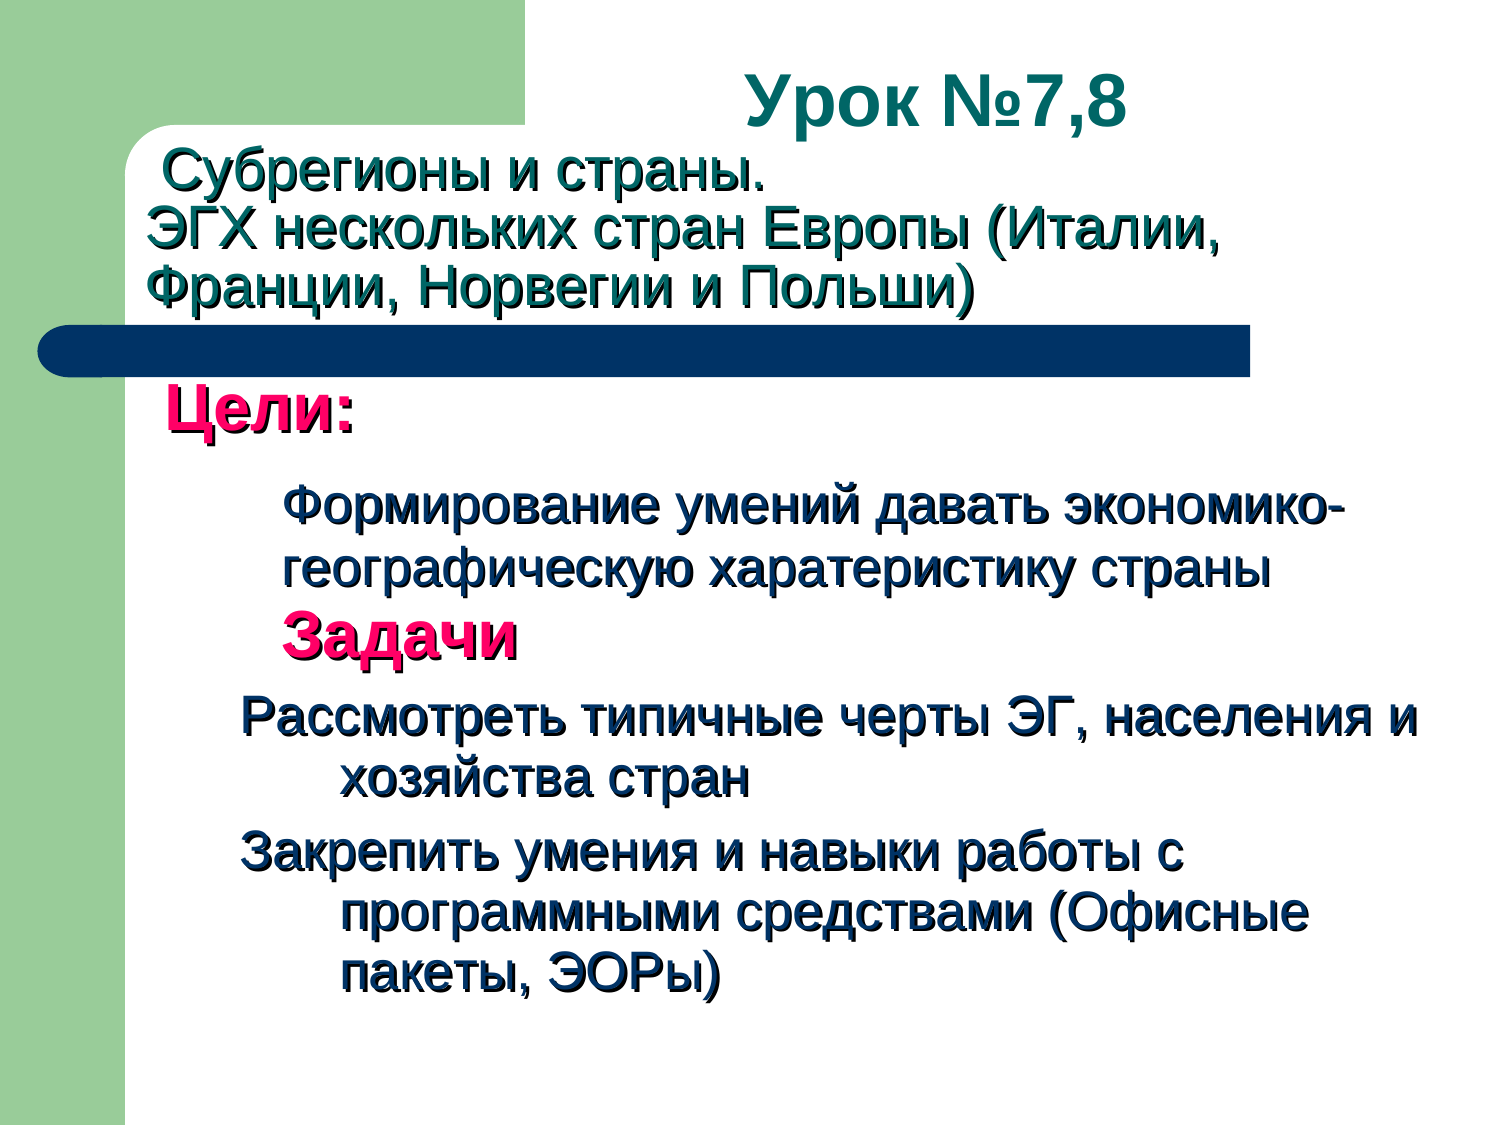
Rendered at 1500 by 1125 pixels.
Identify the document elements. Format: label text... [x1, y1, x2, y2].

list Цели: Формирование умений давать экономико-географическую харатеристику страны Задачи Рассмотреть типичные черты ЭГ, населения и хозяйства стран Закрепить умения и навыки работы с программными средствами (Офисные пакеты, ЭОРы) [149, 362, 1463, 1101]
title Урок №7,8 Субрегионы и страны. ЭГХ нескольких стран Европы (Италии, Франции, Норвегии и Польши) [129, 12, 1480, 325]
